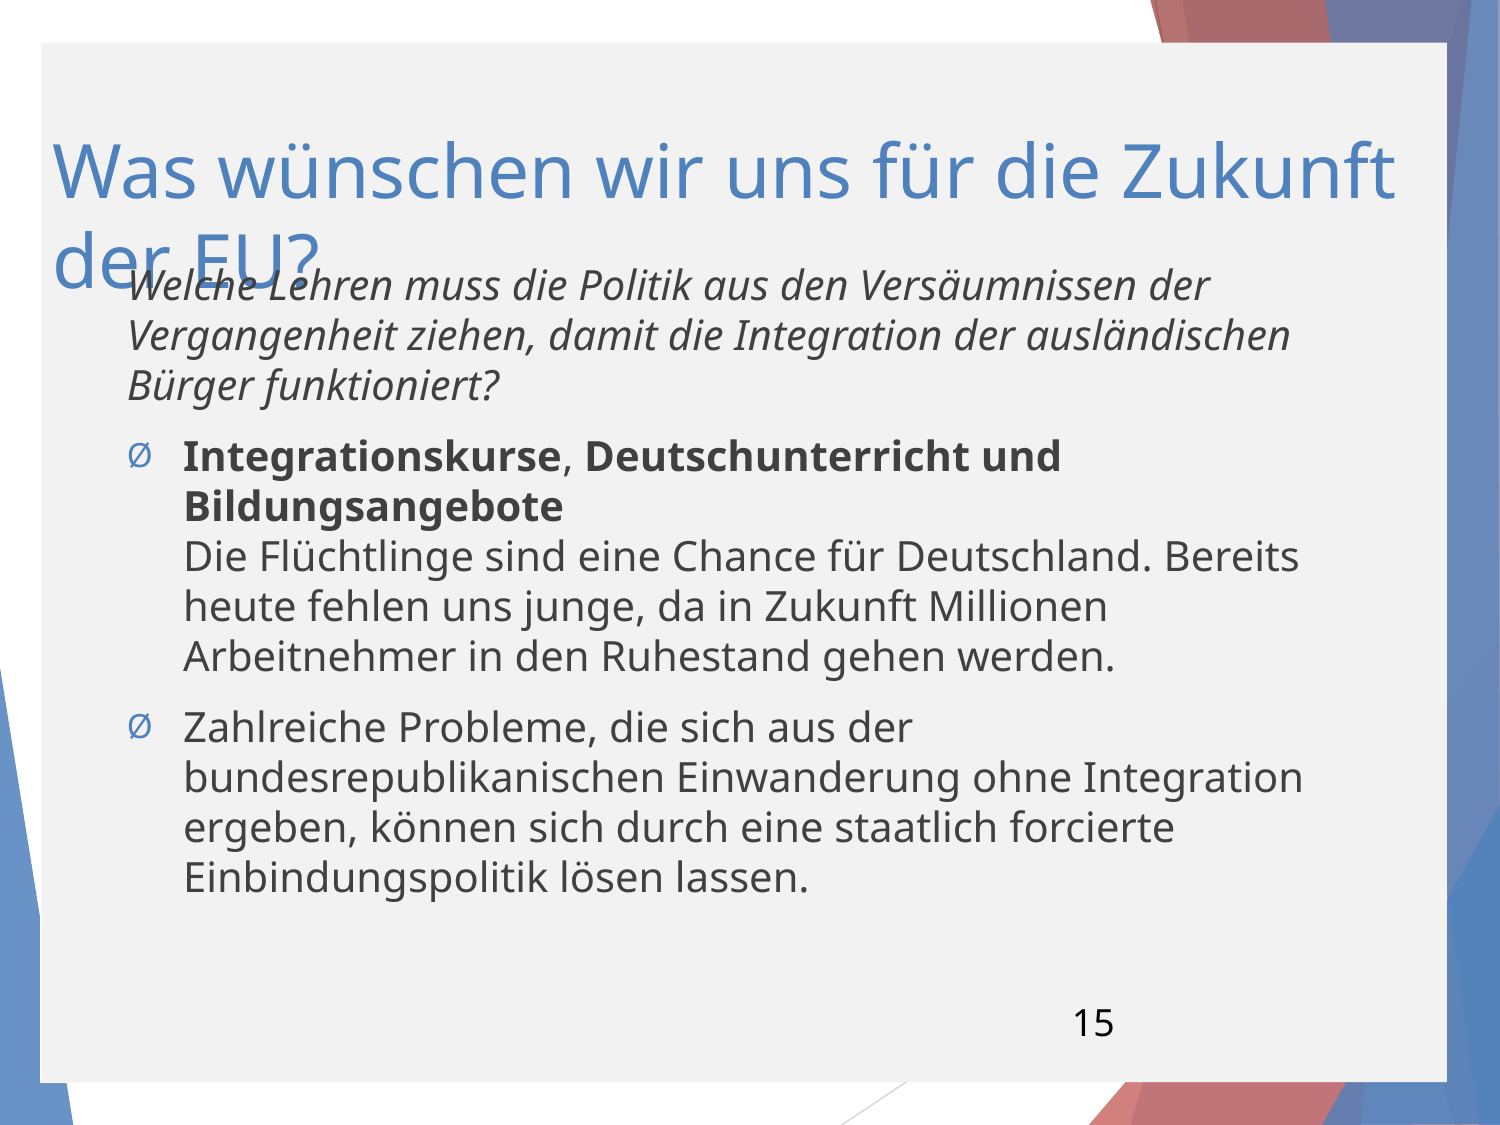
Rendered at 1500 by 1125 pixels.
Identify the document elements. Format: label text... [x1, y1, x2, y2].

title Was wünschen wir uns für die Zukunft der EU? [37, 116, 1500, 268]
slide_number <Nummer> [1057, 991, 1142, 1051]
list Welche Lehren muss die Politik aus den Versäumnissen der Vergangenheit ziehen, damit die Integration der ausländischen Bürger funktioniert? Integrationskurse, Deutschunterricht und Bildungsangebote Die Flüchtlinge sind eine Chance für Deutschland. Bereits heute fehlen uns junge, da in Zukunft Millionen Arbeitnehmer in den Ruhestand gehen werden. Zahlreiche Probleme, die sich aus der bundesrepublikanischen Einwanderung ohne Integration ergeben, können sich durch eine staatlich forcierte Einbindungspolitik lösen lassen. [112, 251, 1325, 1014]
